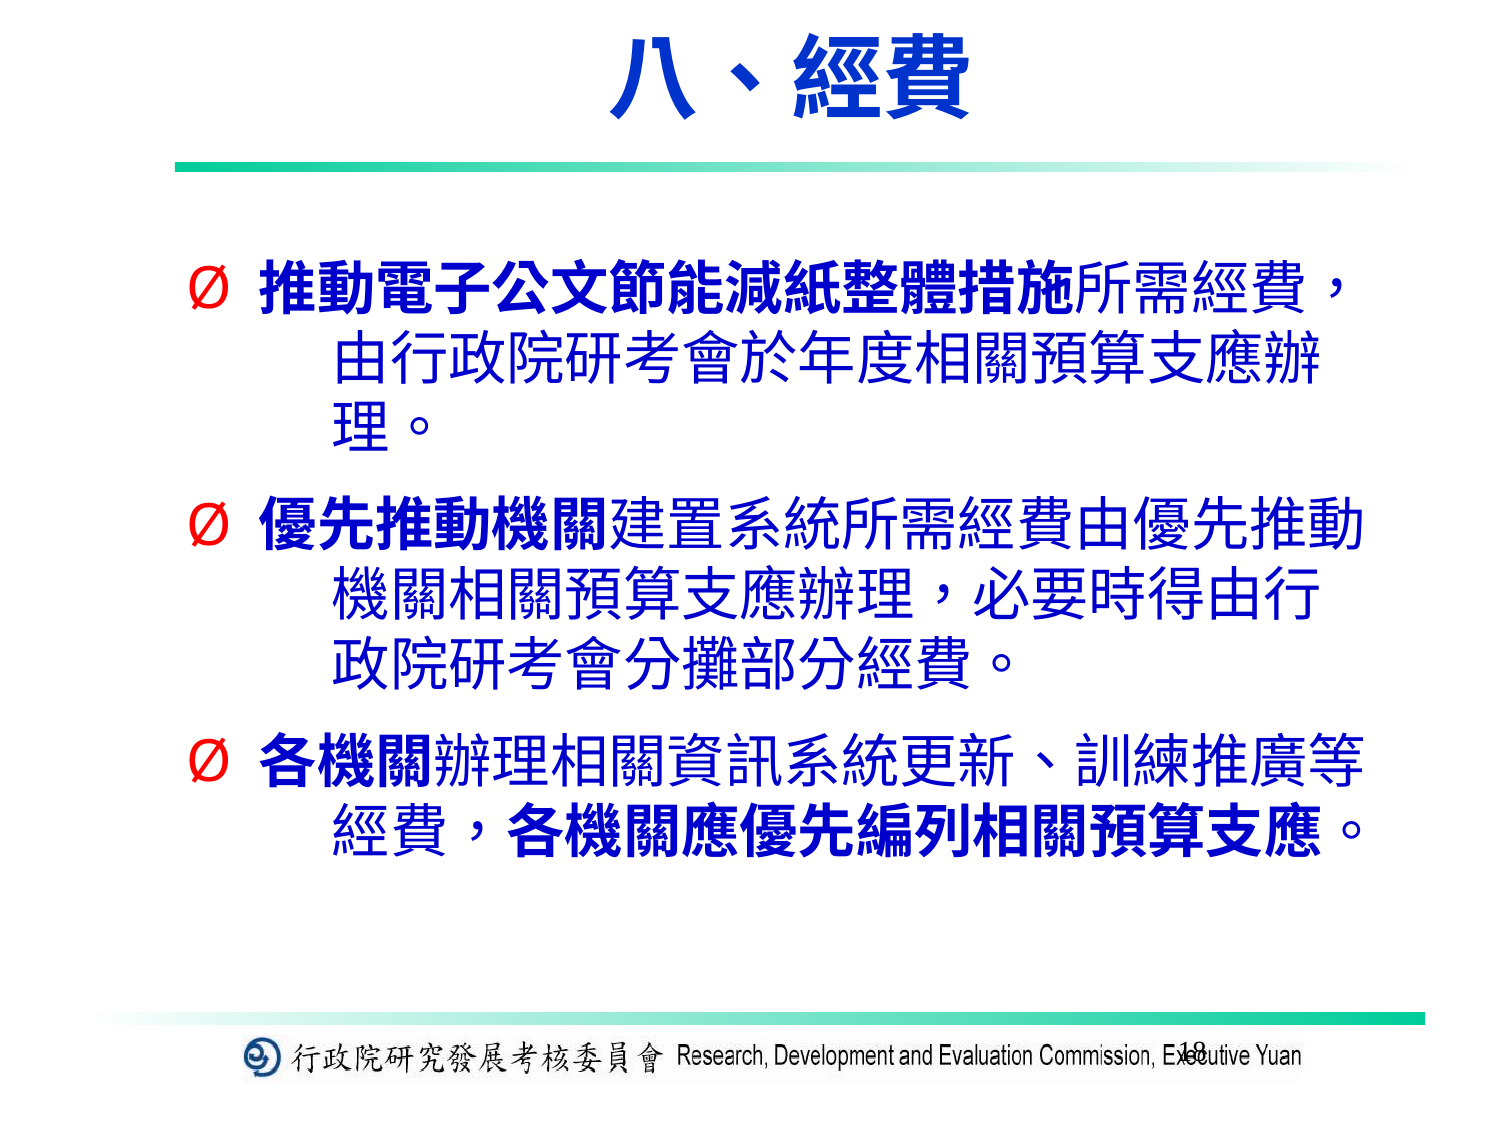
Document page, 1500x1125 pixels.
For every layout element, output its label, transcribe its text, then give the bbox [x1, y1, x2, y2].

text_box [1162, 1012, 1476, 1101]
list 推動電子公文節能減紙整體措施所需經費，由行政院研考會於年度相關預算支應辦理。 優先推動機關建置系統所需經費由優先推動機關相關預算支應辦理，必要時得由行政院研考會分攤部分經費。 各機關辦理相關資訊系統更新、訓練推廣等經費，各機關應優先編列相關預算支應。 [171, 243, 1388, 953]
title 八、經費 [183, 0, 1400, 150]
